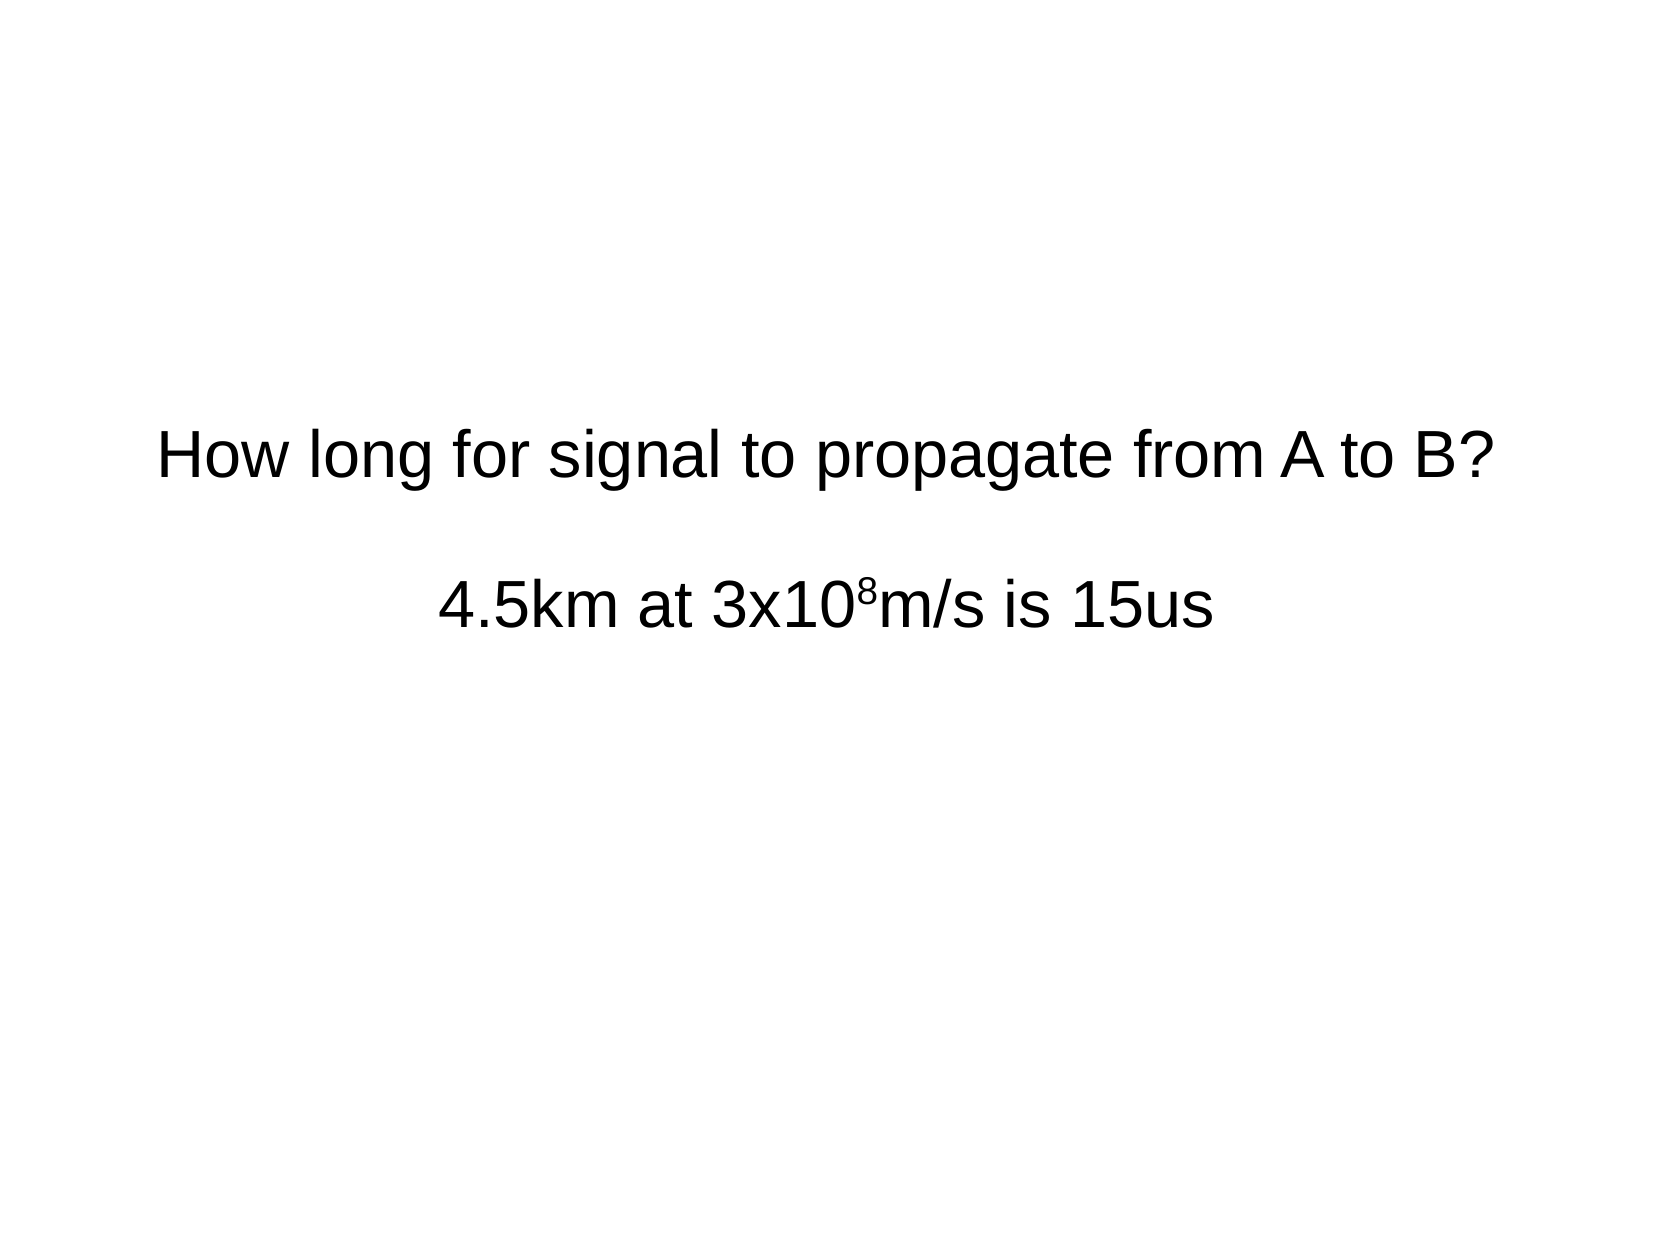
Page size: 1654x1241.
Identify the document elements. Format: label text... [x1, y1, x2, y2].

subtitle How long for signal to propagate from A to B? 4.5km at 3x108m/s is 15us [82, 49, 1571, 1010]
